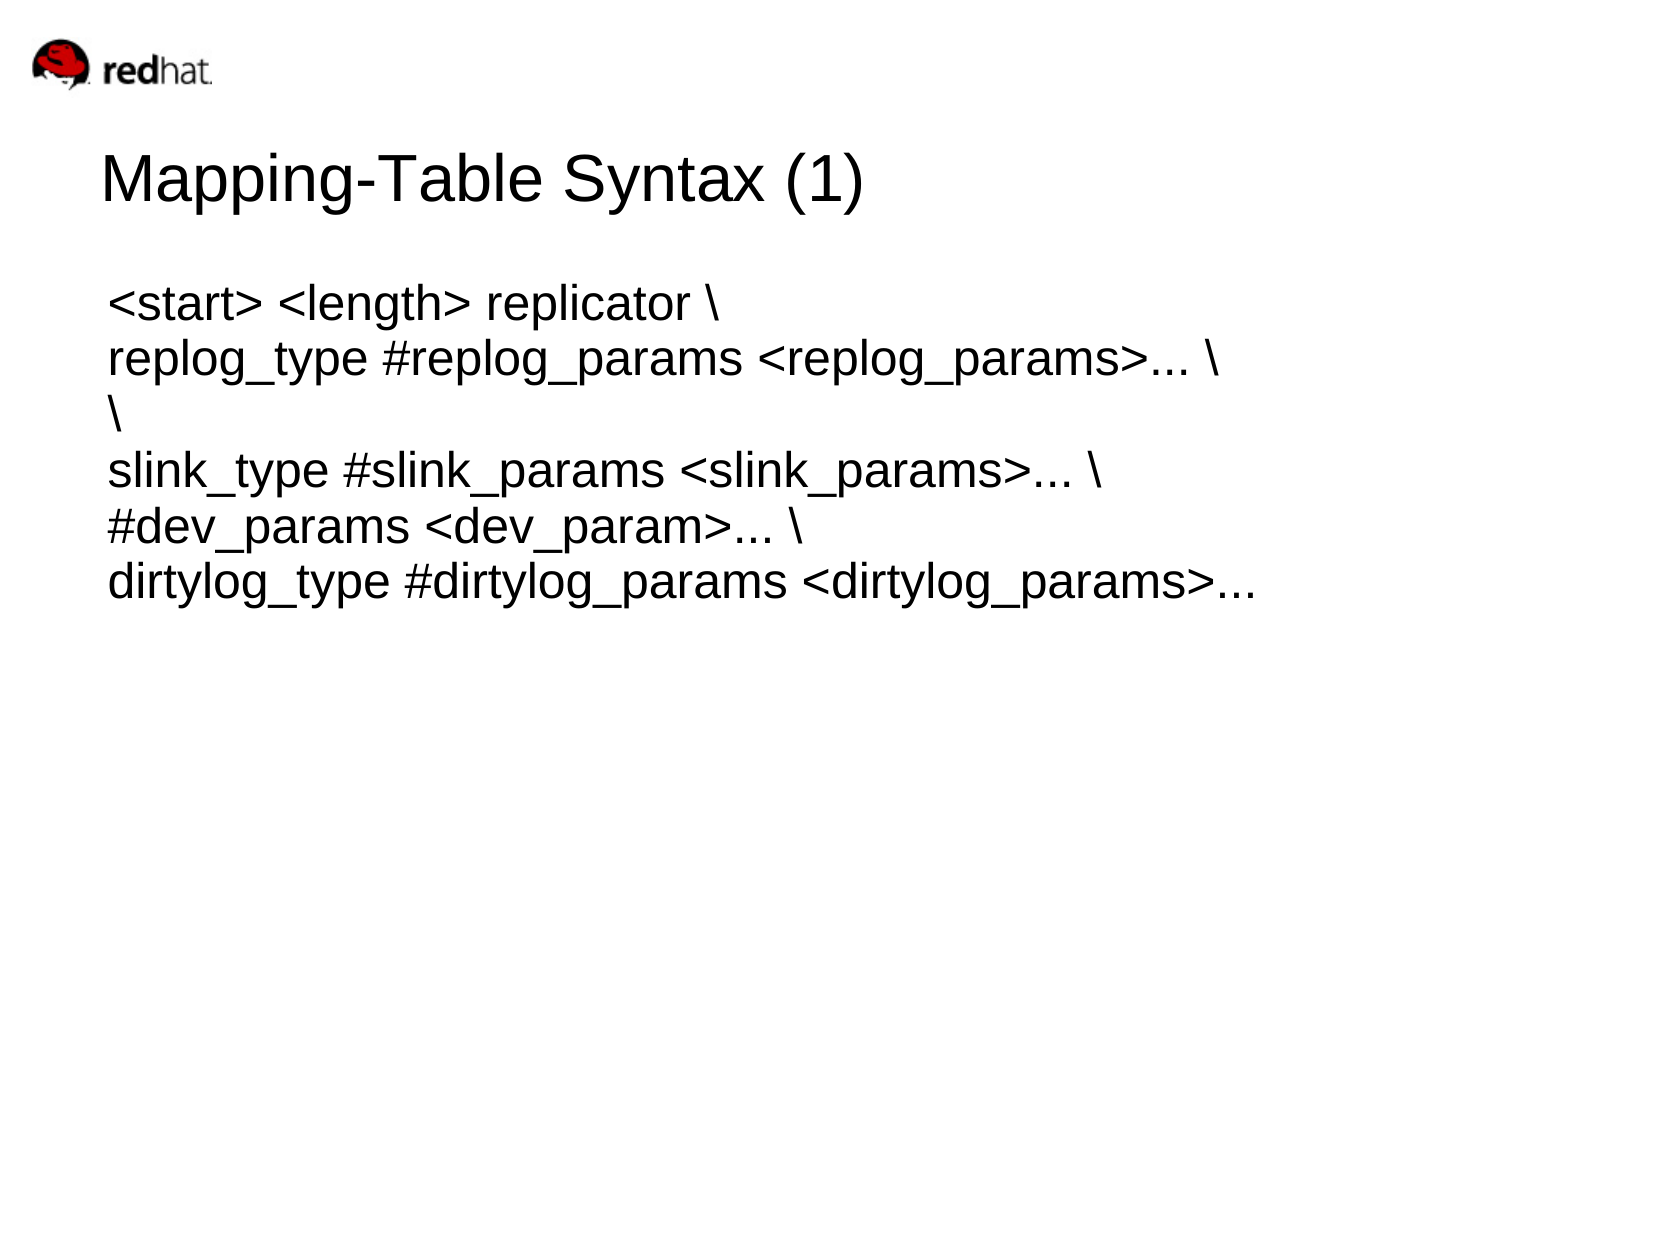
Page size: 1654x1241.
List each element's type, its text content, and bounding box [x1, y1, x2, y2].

list Mapping-Table Syntax (1) [100, 140, 1506, 874]
picture [31, 37, 212, 98]
text_box <start> <length> replicator \ replog_type #replog_params <replog_params>... \ \ slink_type #slink_params <slink_params>... \ #dev_params <dev_param>... \ dirtylog_type #dirtylog_params <dirtylog_params>... [107, 274, 1264, 648]
